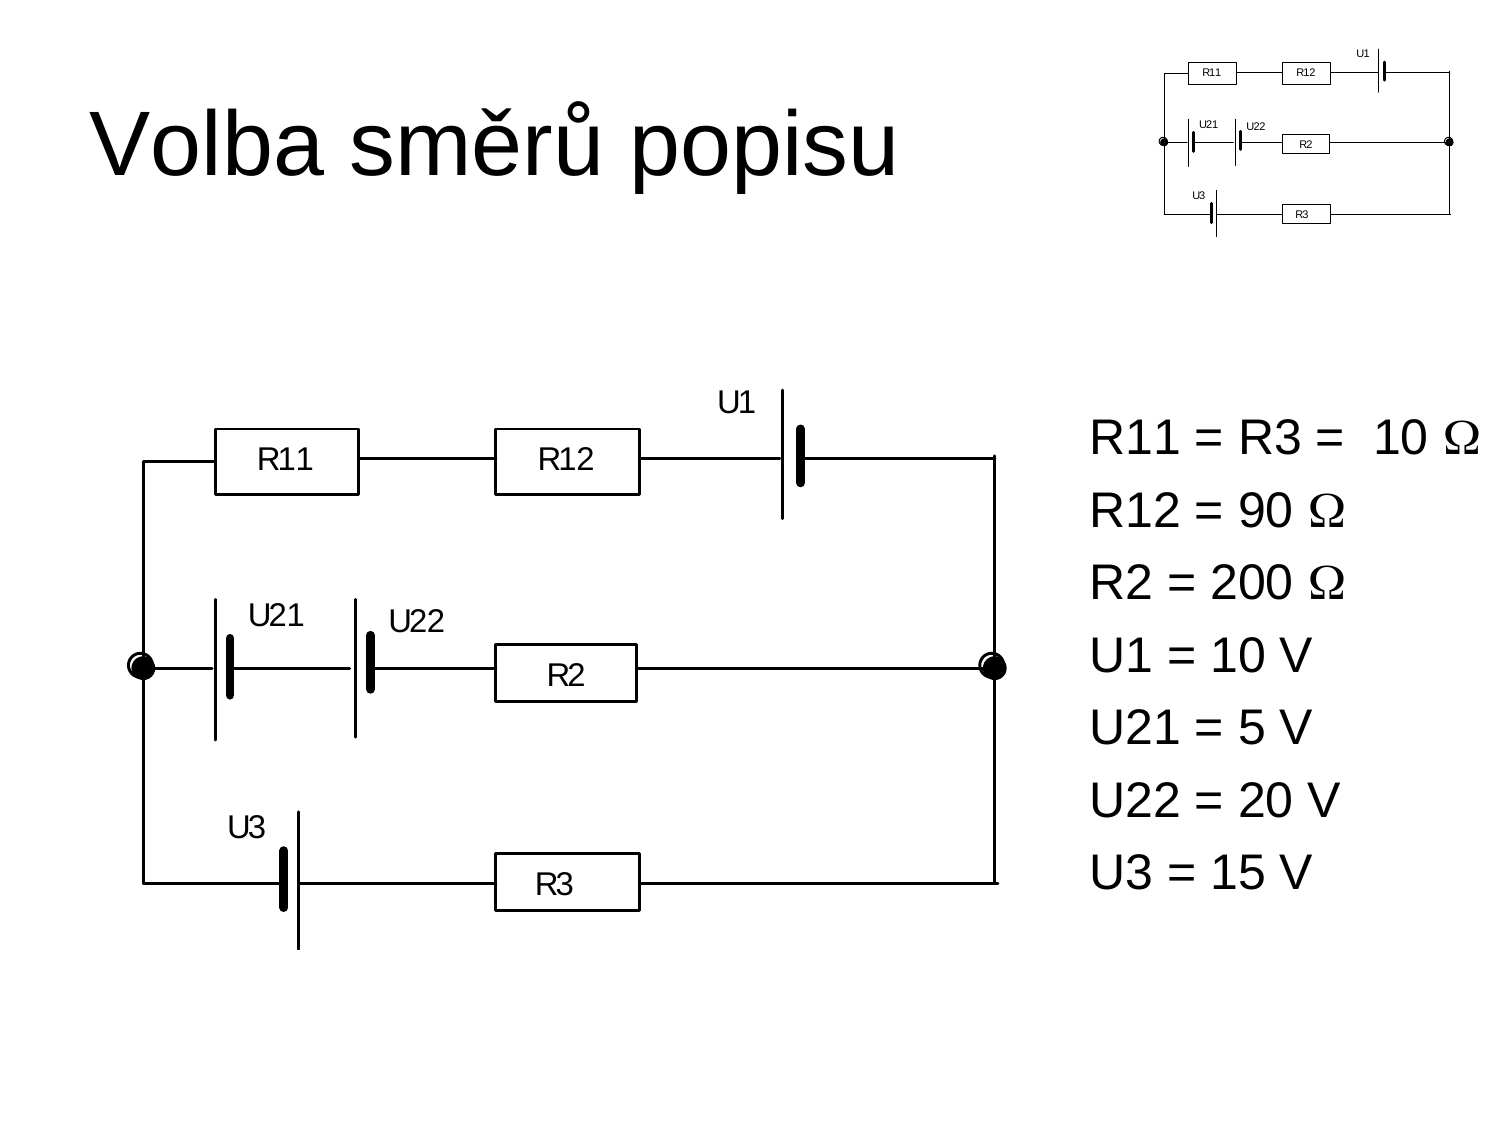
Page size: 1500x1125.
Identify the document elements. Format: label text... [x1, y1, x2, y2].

title Volba směrů popisu [75, 45, 1070, 233]
list R11 = R3 = 10  R12 = 90  R2 = 200  U1 = 10 V U21 = 5 V U22 = 20 V U3 = 15 V [1074, 397, 1500, 994]
chart [1116, 0, 1459, 238]
chart [0, 243, 1022, 953]
